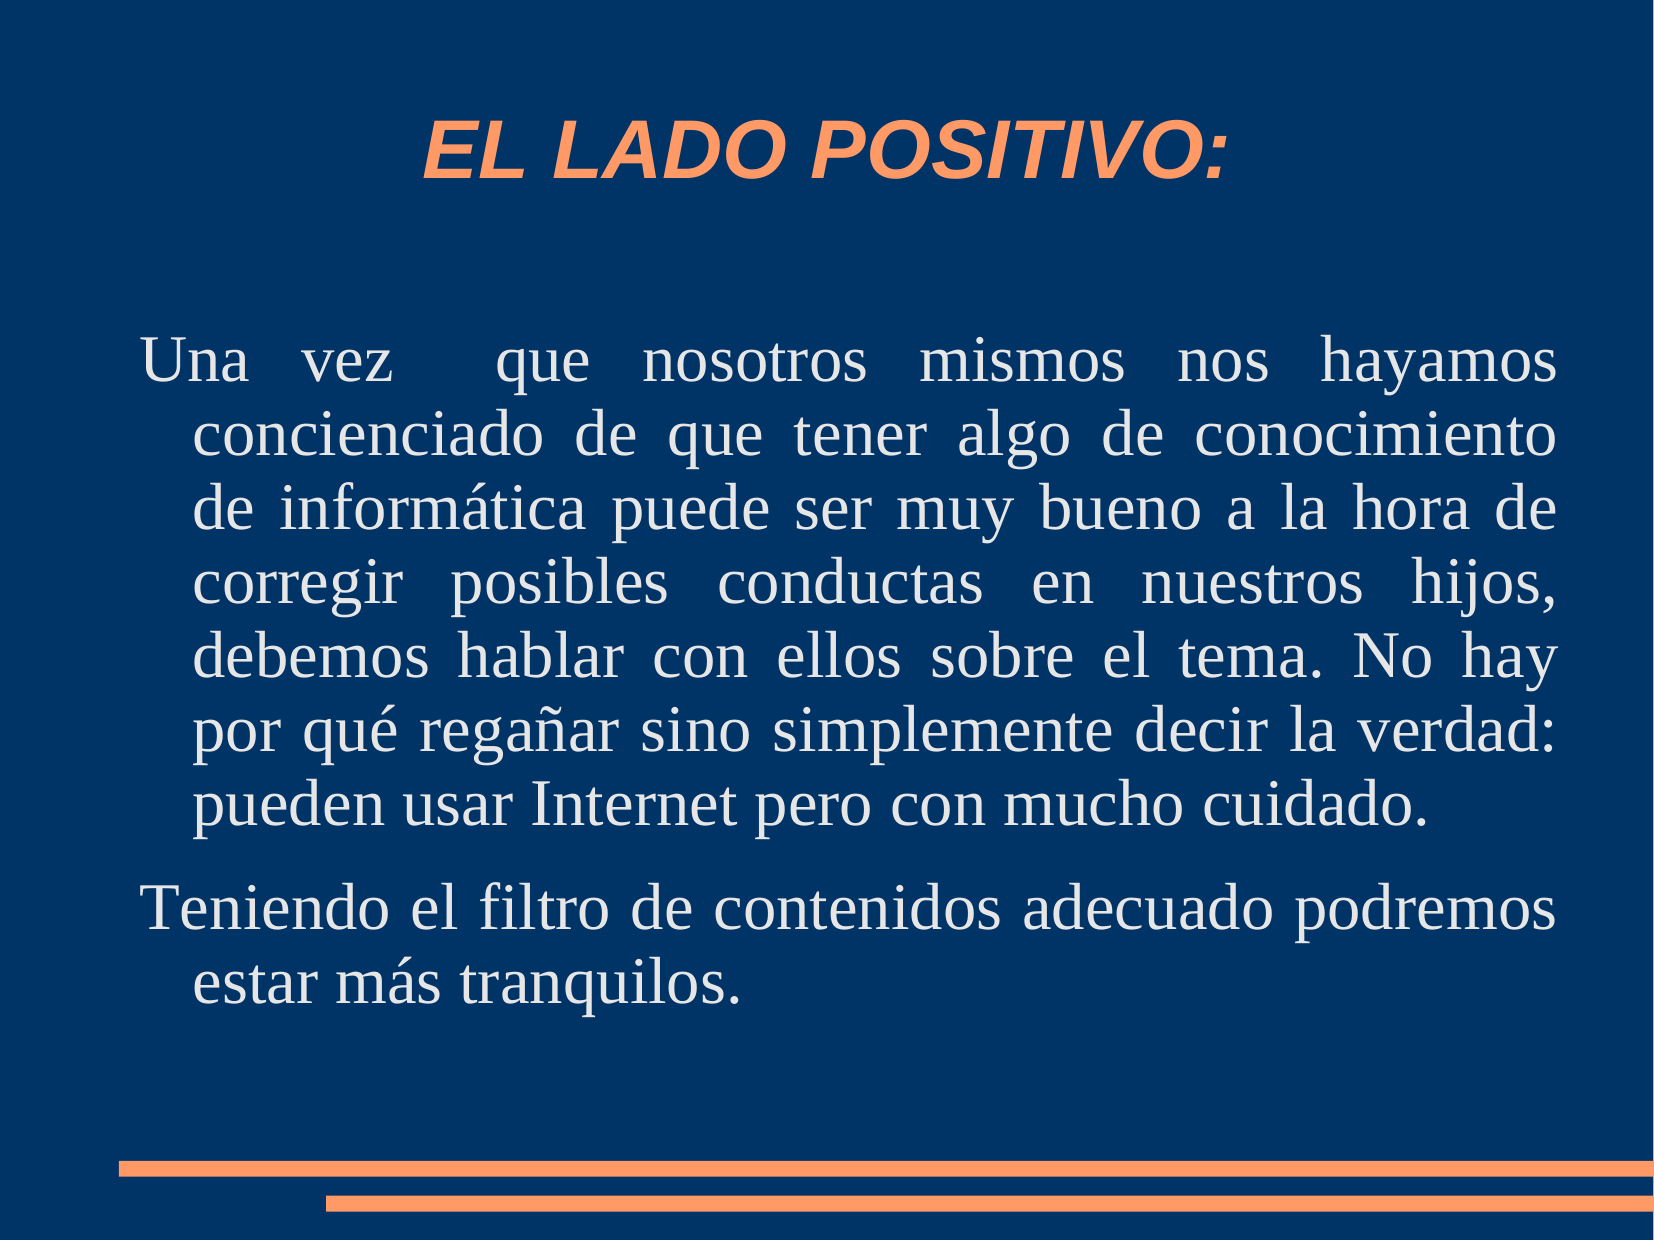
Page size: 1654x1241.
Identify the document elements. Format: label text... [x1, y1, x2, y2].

list Una vez que nosotros mismos nos hayamos concienciado de que tener algo de conocimiento de informática puede ser muy bueno a la hora de corregir posibles conductas en nuestros hijos, debemos hablar con ellos sobre el tema. No hay por qué regañar sino simplemente decir la verdad: pueden usar Internet pero con mucho cuidado. Teniendo el filtro de contenidos adecuado podremos estar más tranquilos. [121, 322, 1561, 1132]
title EL LADO POSITIVO: [121, 46, 1534, 254]
